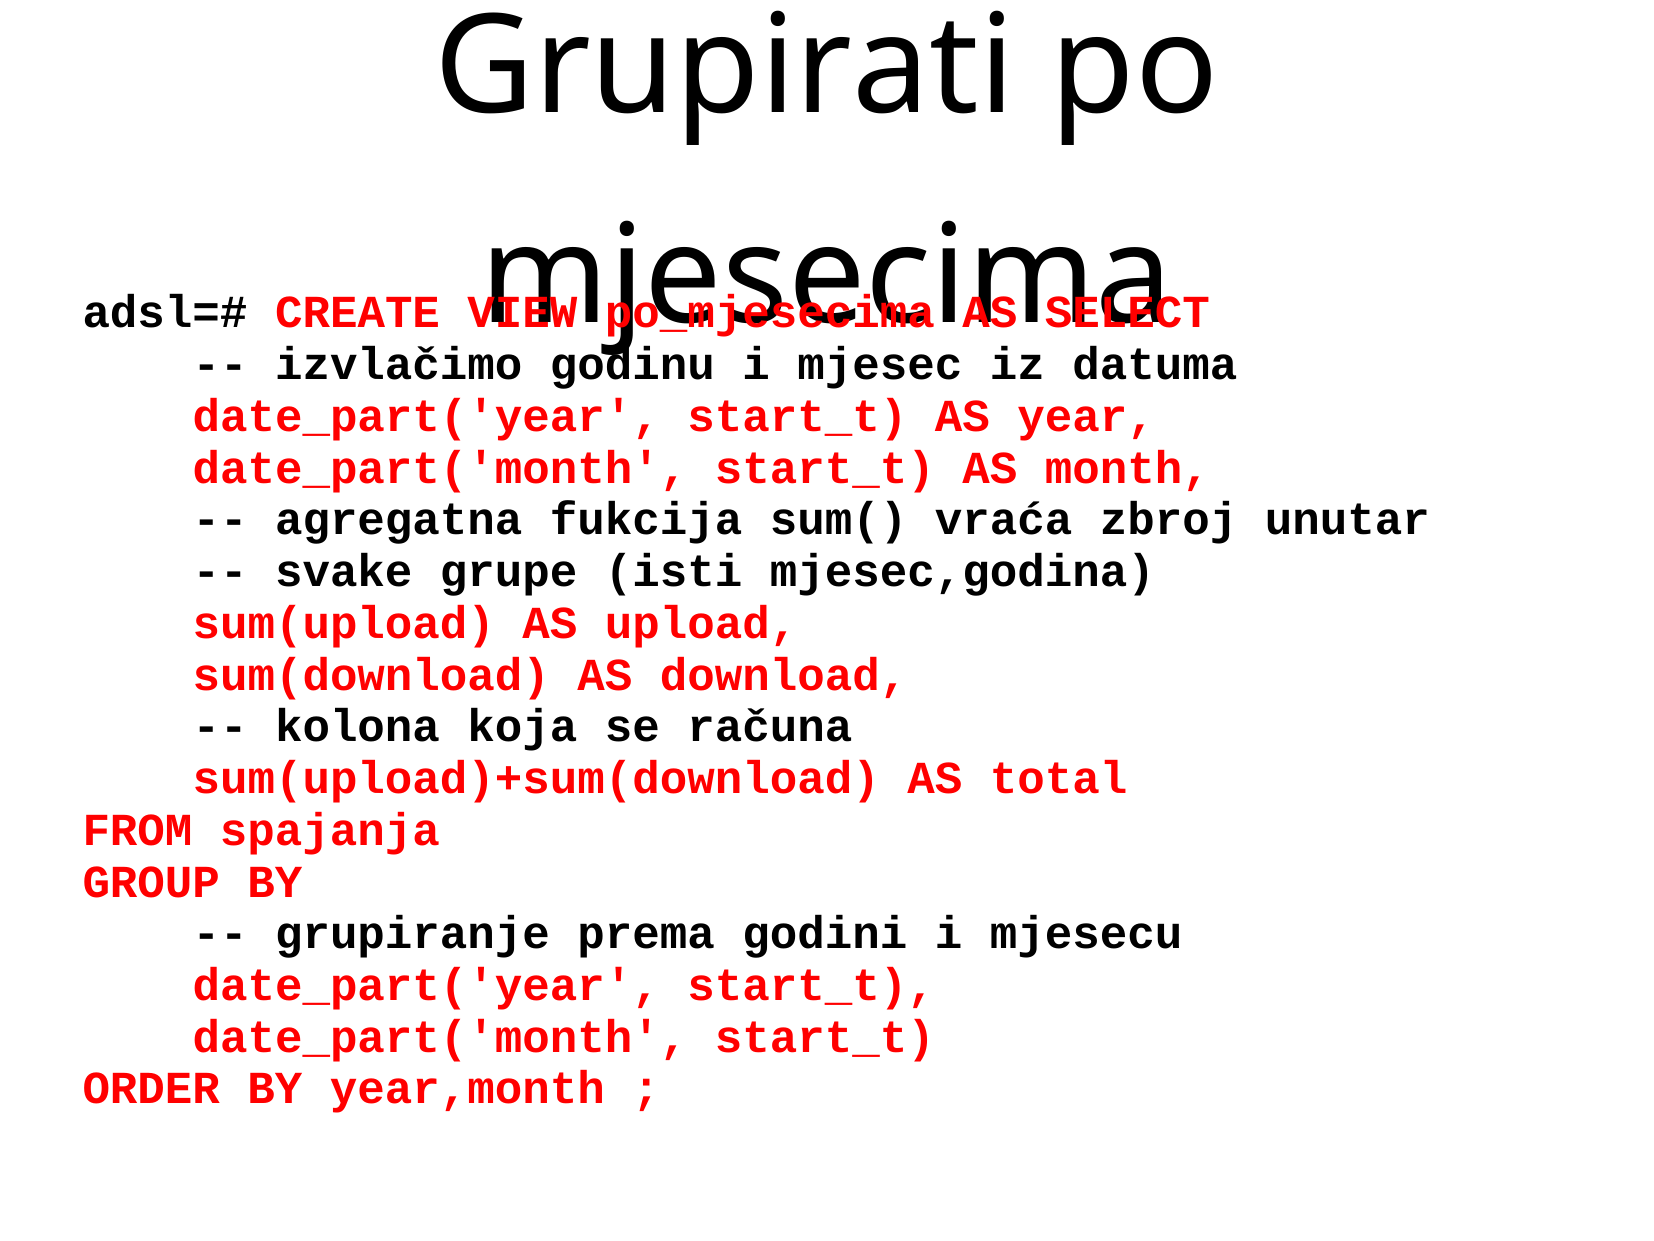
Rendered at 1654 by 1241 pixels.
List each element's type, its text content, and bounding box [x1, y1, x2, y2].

list adsl=# CREATE VIEW po_mjesecima AS SELECT -- izvlačimo godinu i mjesec iz datuma date_part('year', start_t) AS year, date_part('month', start_t) AS month, -- agregatna fukcija sum() vraća zbroj unutar -- svake grupe (isti mjesec,godina) sum(upload) AS upload, sum(download) AS download, -- kolona koja se računa sum(upload)+sum(download) AS total FROM spajanja GROUP BY -- grupiranje prema godini i mjesecu date_part('year', start_t), date_part('month', start_t) ORDER BY year,month ; [82, 290, 1571, 1170]
title Grupirati po mjesecima [82, 56, 1571, 250]
